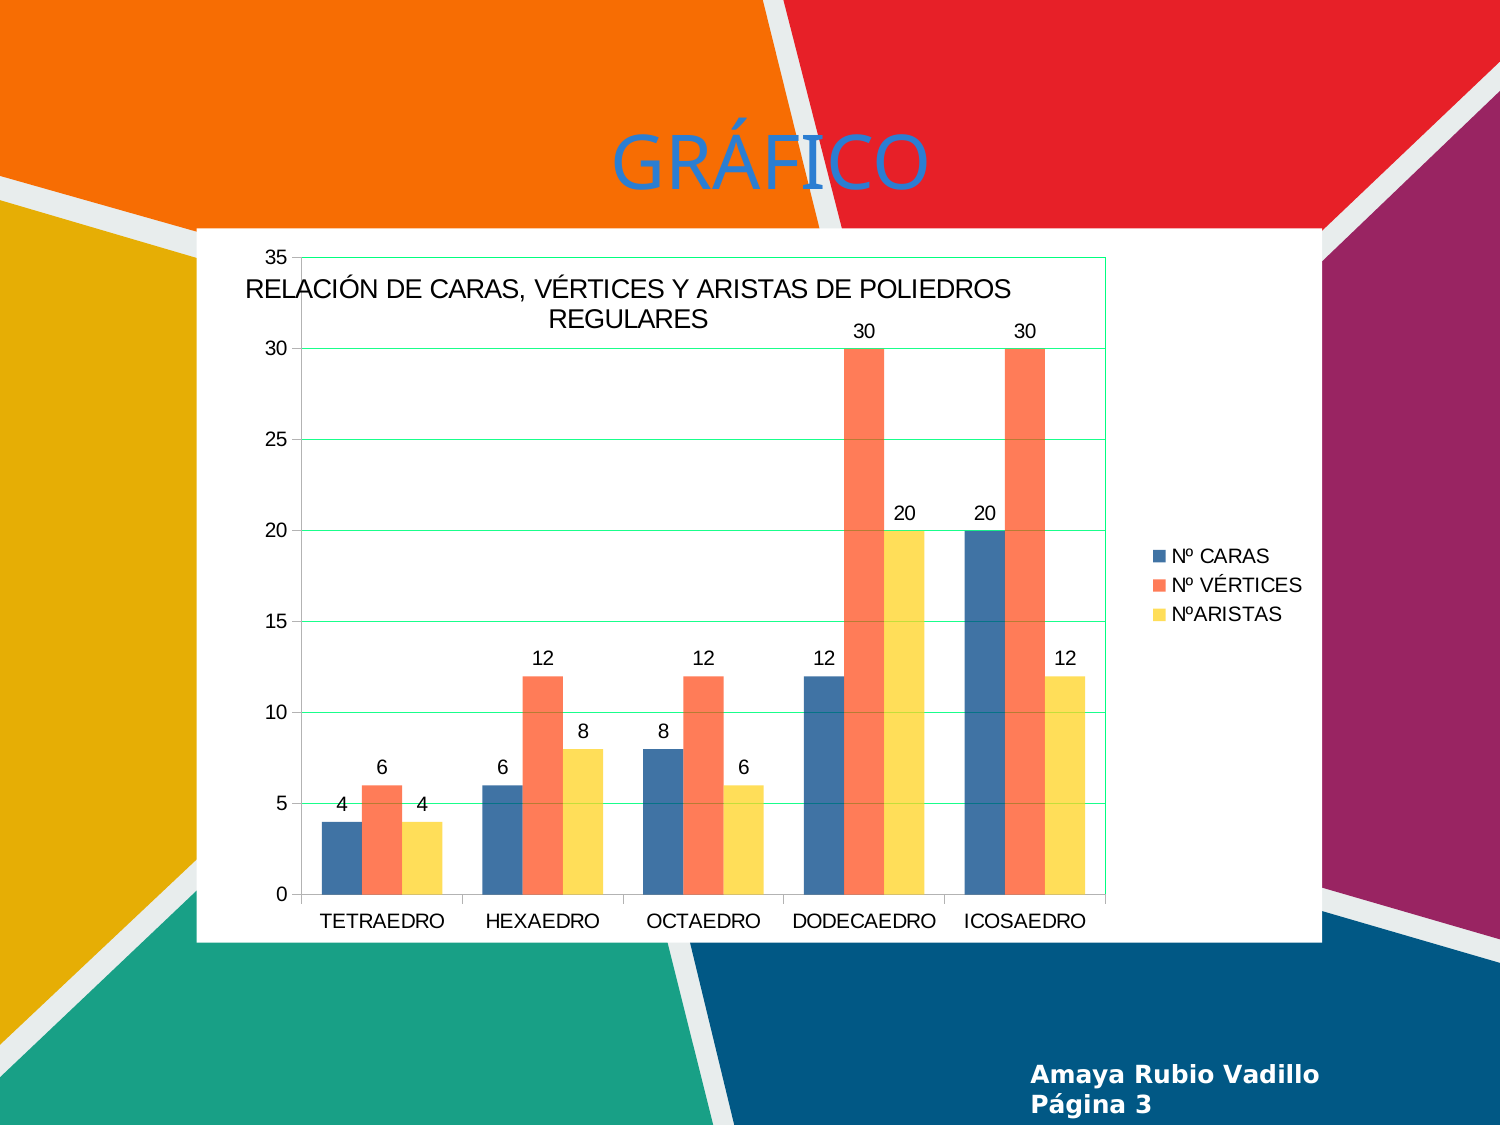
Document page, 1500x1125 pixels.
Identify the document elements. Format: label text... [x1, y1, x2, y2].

text_box Amaya Rubio Vadillo Página 3 [1015, 1051, 1477, 1125]
chart [196, 228, 1323, 943]
title GRÁFICO [366, 82, 1177, 228]
